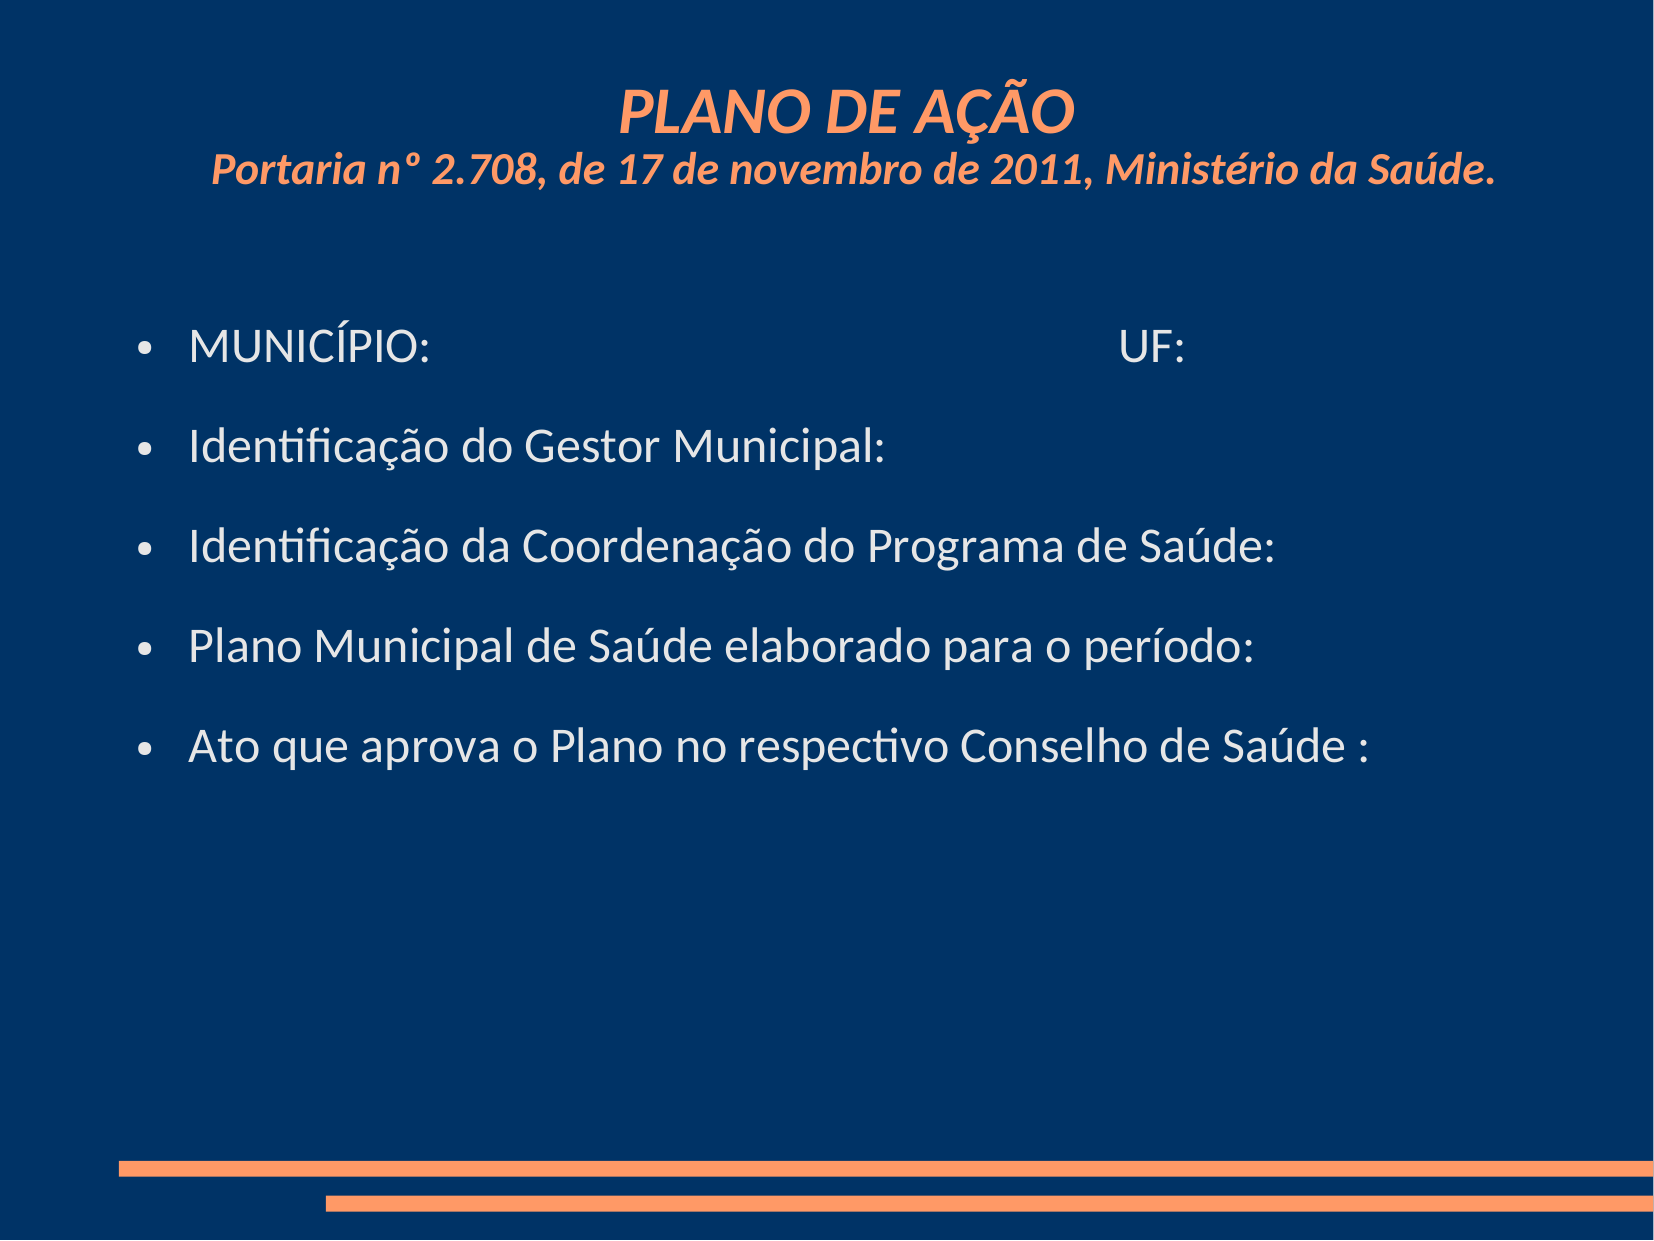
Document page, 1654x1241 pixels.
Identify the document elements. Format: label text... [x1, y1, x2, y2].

list MUNICÍPIO: UF: Identificação do Gestor Municipal: Identificação da Coordenação do Programa de Saúde: Plano Municipal de Saúde elaborado para o período: Ato que aprova o Plano no respectivo Conselho de Saúde : [118, 324, 1558, 1063]
title PLANO DE AÇÃO Portaria nº 2.708, de 17 de novembro de 2011, Ministério da Saúde. [118, 43, 1592, 237]
